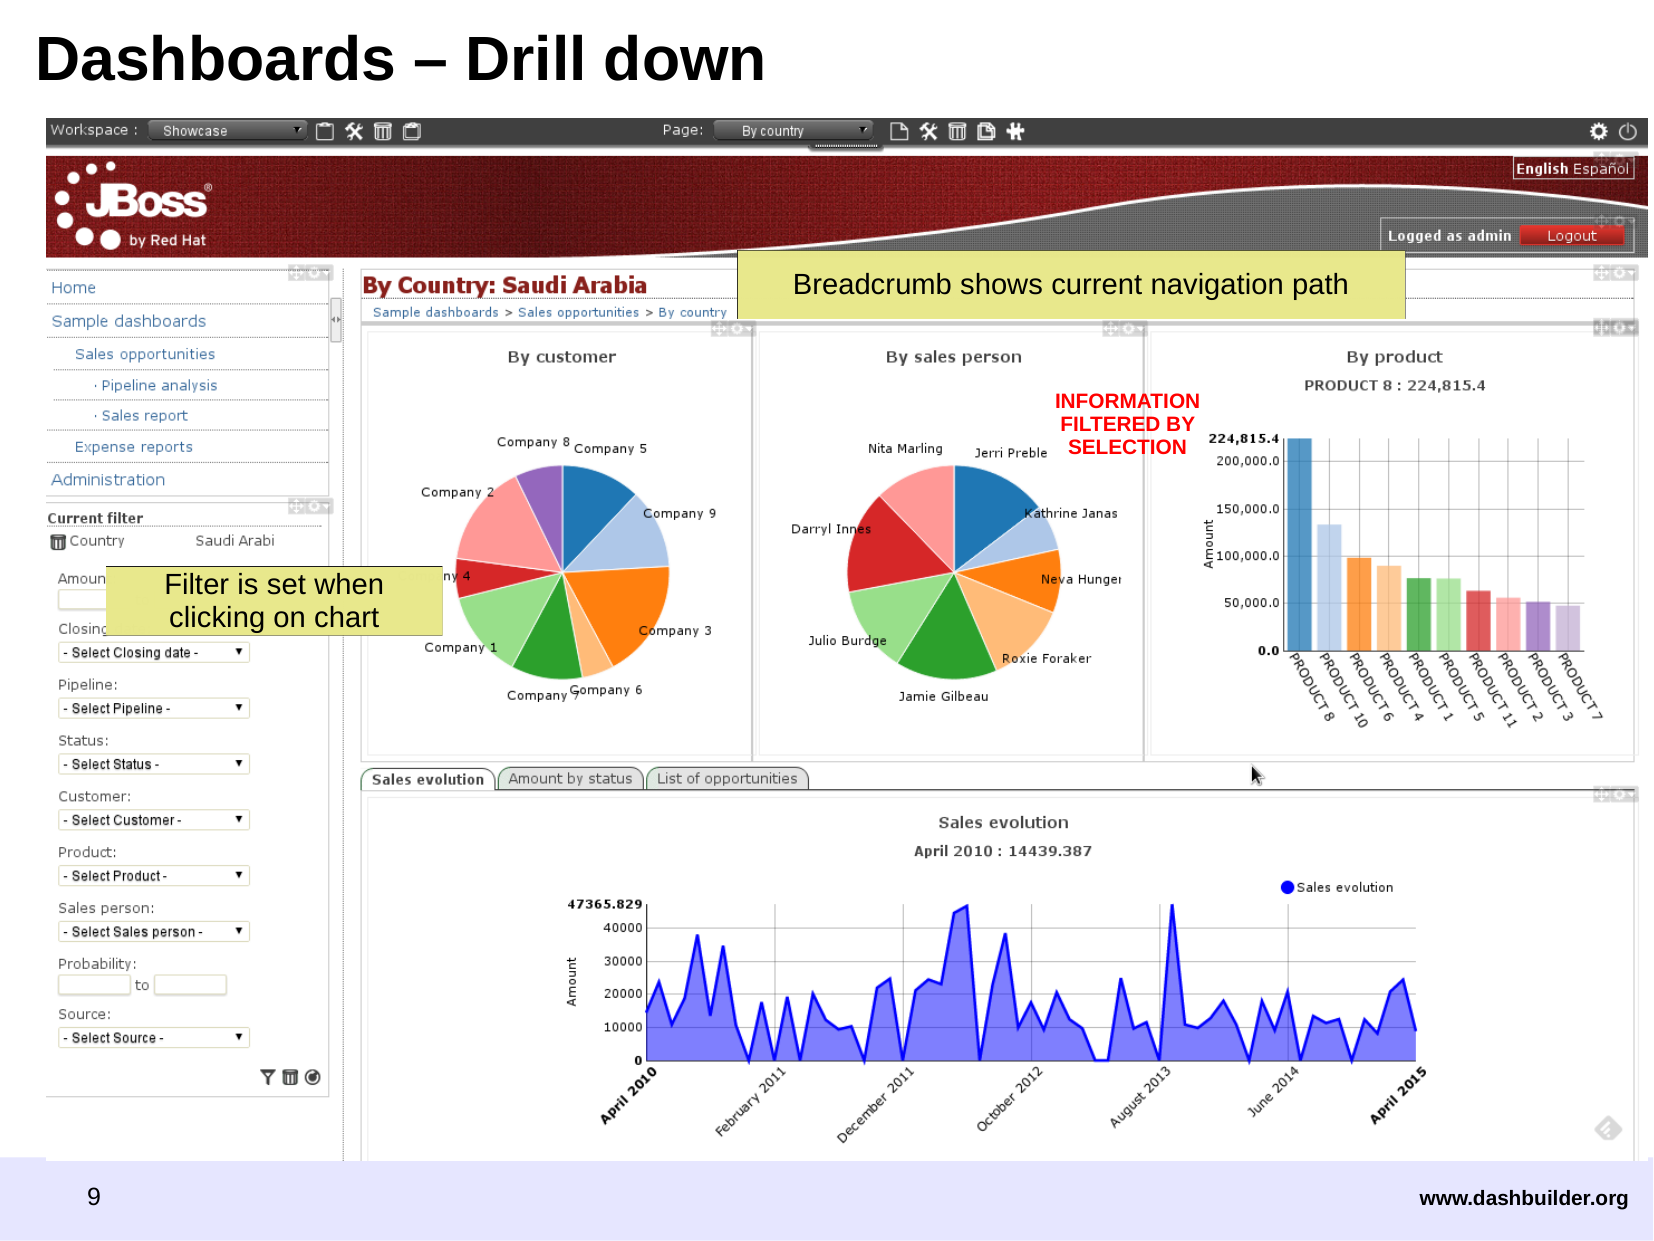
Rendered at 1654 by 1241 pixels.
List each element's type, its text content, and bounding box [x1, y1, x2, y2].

title Filter is set when clicking on chart [106, 567, 443, 636]
title INFORMATION FILTERED BY SELECTION [1027, 383, 1228, 466]
title Dashboards – Drill down [35, 0, 1606, 119]
title Breadcrumb shows current navigation path [737, 250, 1405, 319]
picture [46, 118, 1648, 1161]
